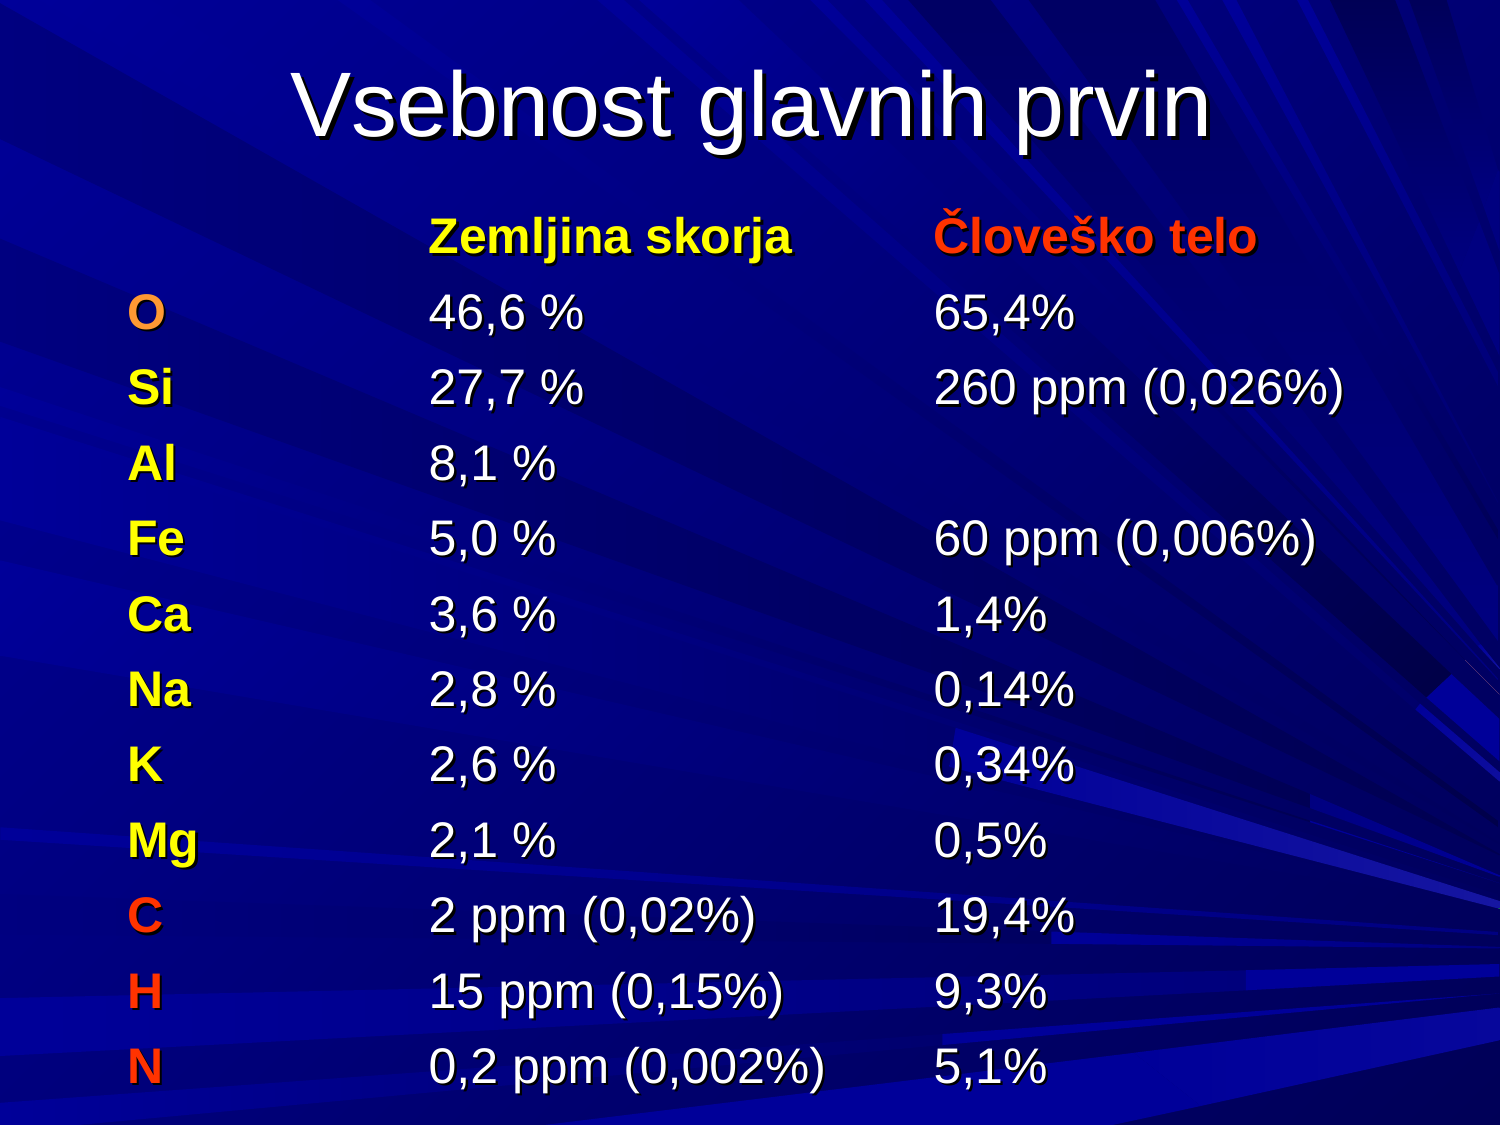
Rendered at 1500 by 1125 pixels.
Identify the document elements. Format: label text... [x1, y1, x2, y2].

table_cell 1,4% [919, 573, 1423, 649]
table_cell H [112, 950, 414, 1026]
table_header [112, 196, 414, 272]
table_cell 5,1% [919, 1026, 1423, 1101]
table_cell 0,2 ppm (0,002%) [414, 1026, 919, 1101]
table_header Zemljina skorja [414, 196, 919, 272]
table_cell 65,4% [919, 272, 1423, 347]
table_cell 260 ppm (0,026%) [919, 347, 1423, 423]
table_cell 8,1 % [414, 423, 919, 498]
table_cell O [112, 272, 414, 347]
table_cell 27,7 % [414, 347, 919, 423]
table_cell 0,14% [919, 649, 1423, 724]
table_cell 0,5% [919, 800, 1423, 875]
table_header Človeško telo [919, 196, 1423, 272]
table_cell 2,1 % [414, 800, 919, 875]
table_cell [919, 423, 1423, 498]
table_cell 0,34% [919, 724, 1423, 800]
table_cell N [112, 1026, 414, 1101]
table_cell Mg [112, 800, 414, 875]
table_cell 2 ppm (0,02%) [414, 875, 919, 950]
table_cell Ca [112, 573, 414, 649]
table_cell Na [112, 649, 414, 724]
table_cell 3,6 % [414, 573, 919, 649]
table_cell 9,3% [919, 950, 1423, 1026]
table_cell Si [112, 347, 414, 423]
table_cell 46,6 % [414, 272, 919, 347]
table_cell K [112, 724, 414, 800]
table_cell C [112, 875, 414, 950]
table_cell Al [112, 423, 414, 498]
table_cell 5,0 % [414, 498, 919, 573]
table_cell 19,4% [919, 875, 1423, 950]
table_cell 2,6 % [414, 724, 919, 800]
title Vsebnost glavnih prvin [76, 31, 1427, 169]
table_cell 15 ppm (0,15%) [414, 950, 919, 1026]
table_cell 2,8 % [414, 649, 919, 724]
table_cell 60 ppm (0,006%) [919, 498, 1423, 573]
table_cell Fe [112, 498, 414, 573]
